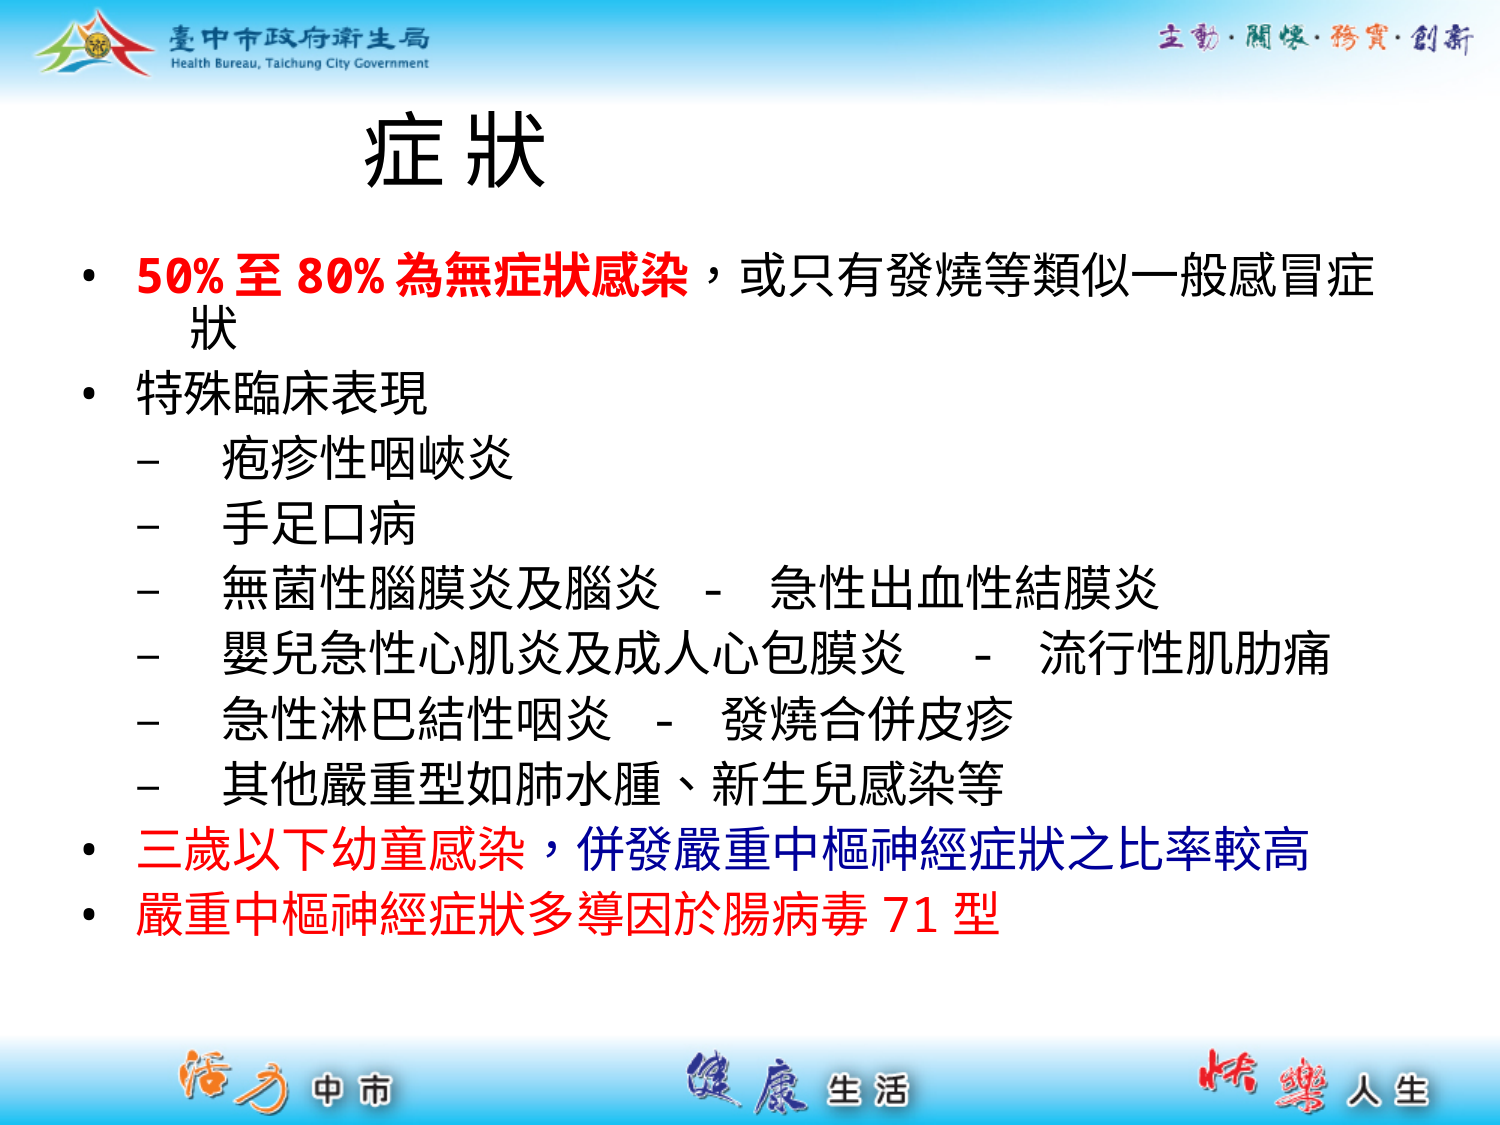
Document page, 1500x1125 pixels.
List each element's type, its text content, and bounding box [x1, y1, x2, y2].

list 50%至80%為無症狀感染，或只有發燒等類似一般感冒症狀 特殊臨床表現 – 疱疹性咽峽炎 – 手足口病 – 無菌性腦膜炎及腦炎 - 急性出血性結膜炎 – 嬰兒急性心肌炎及成人心包膜炎 - 流行性肌肋痛 – 急性淋巴結性咽炎 - 發燒合併皮疹 – 其他嚴重型如肺水腫、新生兒感染等 三歲以下幼童感染，併發嚴重中樞神經症狀之比率較高 嚴重中樞神經症狀多導因於腸病毒71型 [64, 243, 1415, 951]
title 症 狀 [112, 90, 1463, 257]
